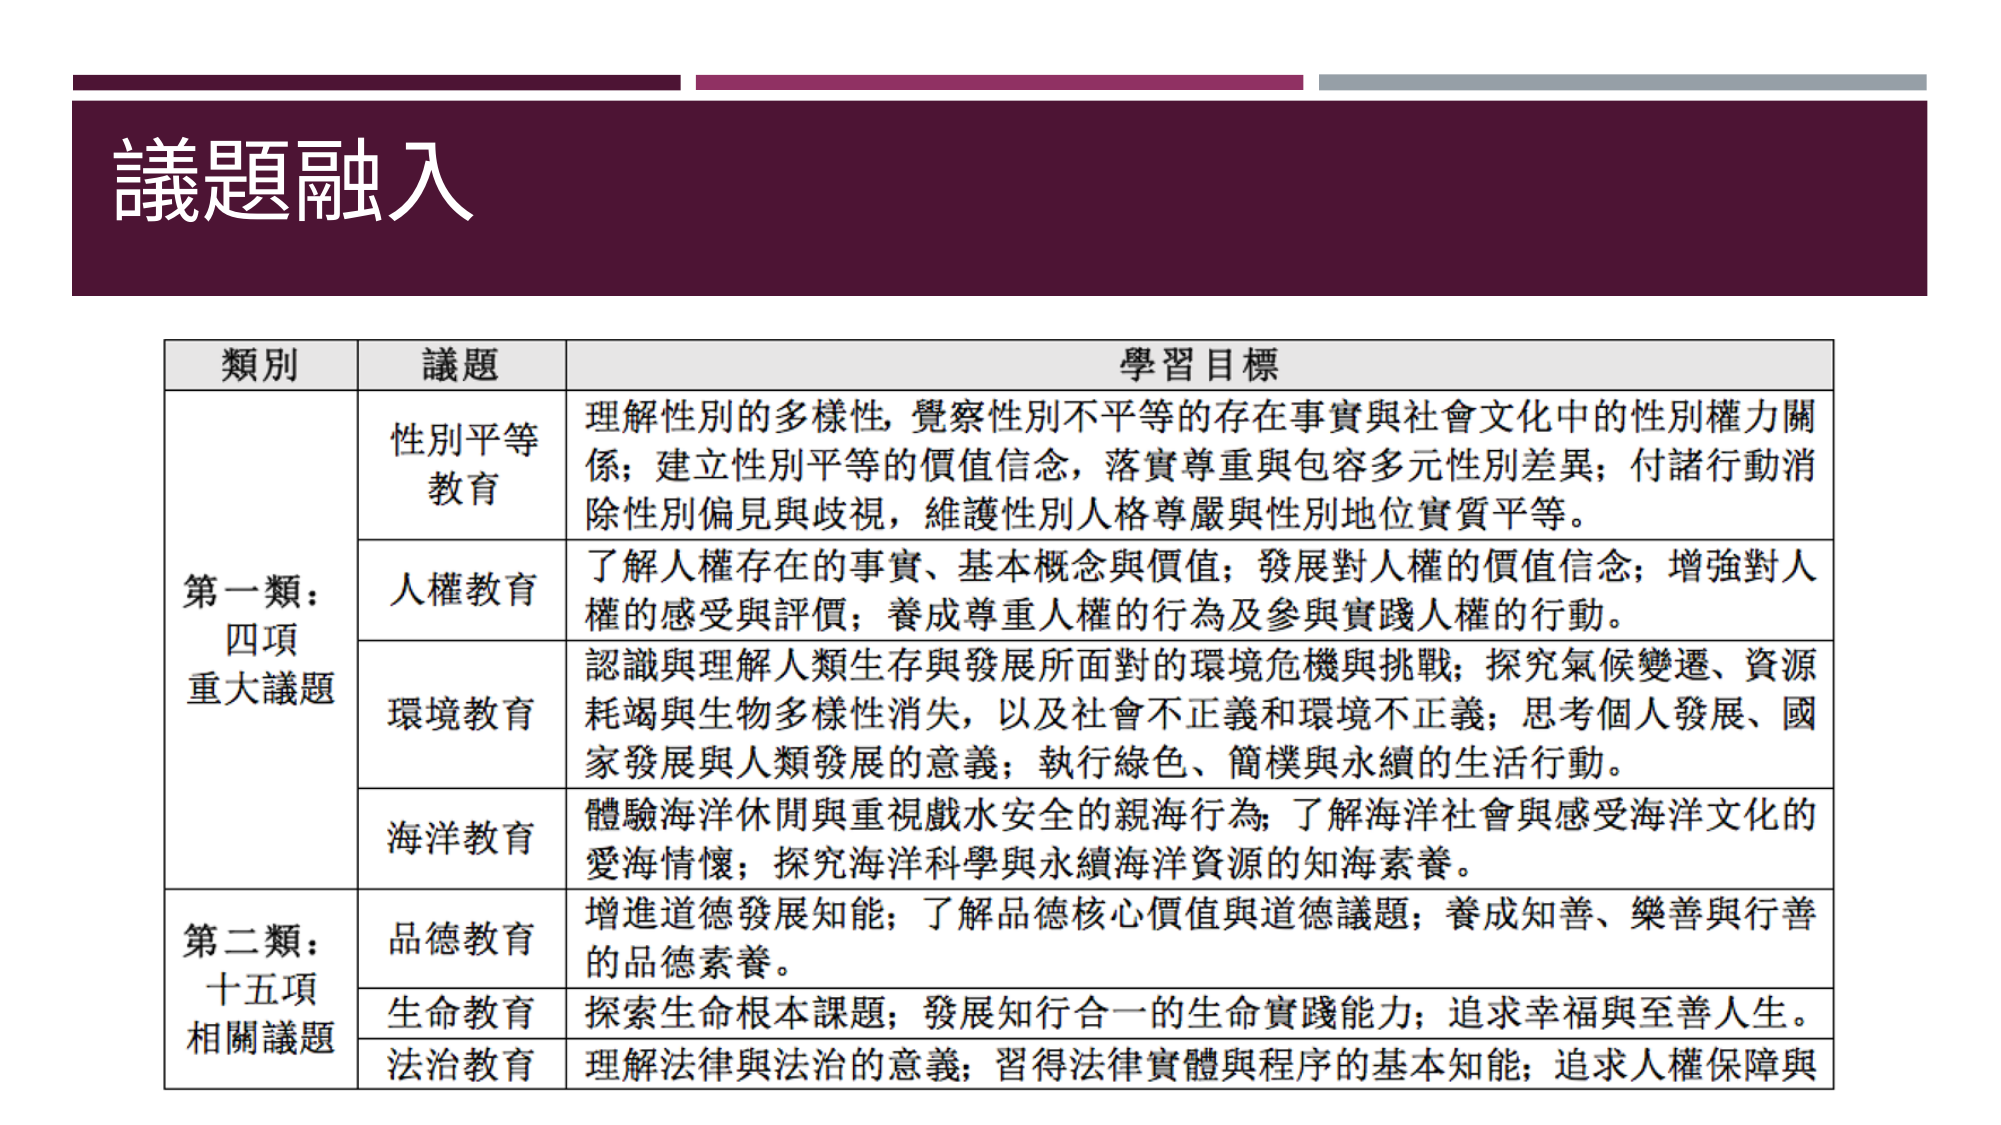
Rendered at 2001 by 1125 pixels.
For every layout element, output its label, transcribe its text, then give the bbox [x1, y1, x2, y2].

title 議題融入 [95, 115, 1905, 282]
picture [152, 339, 1848, 1100]
